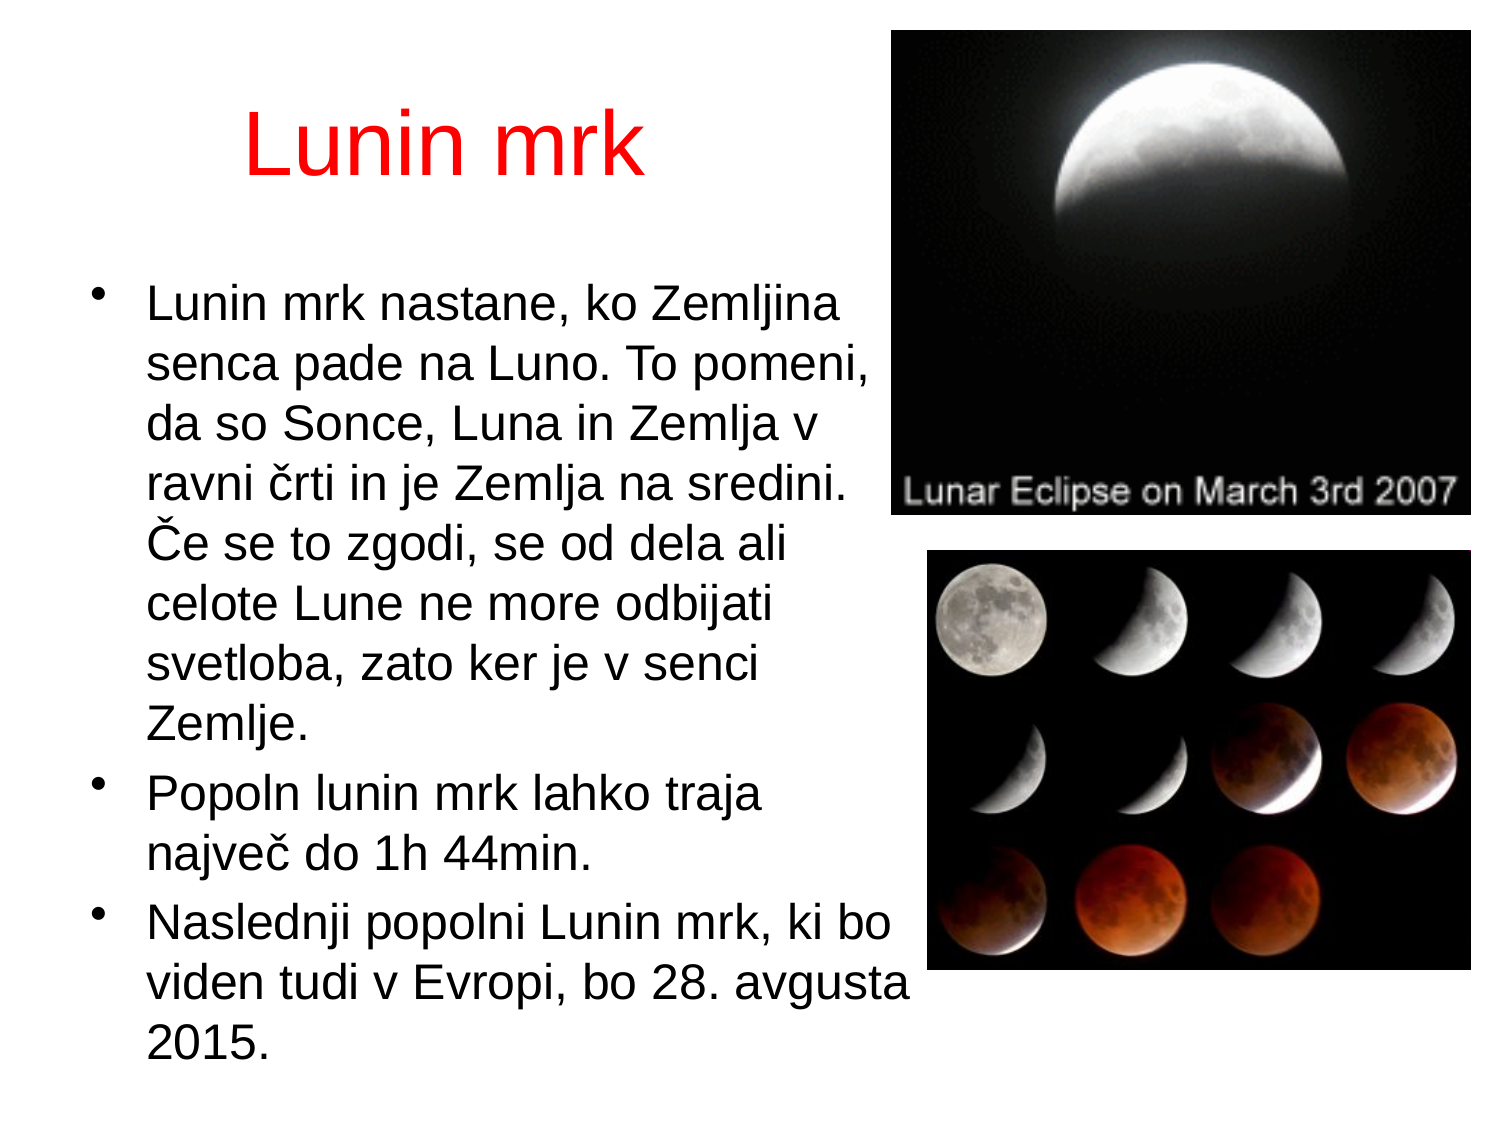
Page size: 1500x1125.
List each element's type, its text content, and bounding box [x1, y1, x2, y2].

picture [891, 30, 1471, 515]
title Lunin mrk [75, 45, 891, 233]
list Lunin mrk nastane, ko Zemljina senca pade na Luno. To pomeni, da so Sonce, Luna in Zemlja v ravni črti in je Zemlja na sredini. Če se to zgodi, se od dela ali celote Lune ne more odbijati svetloba, zato ker je v senci Zemlje. Popoln lunin mrk lahko traja največ do 1h 44min. Naslednji popolni Lunin mrk, ki bo viden tudi v Evropi, bo 28. avgusta 2015. [75, 262, 928, 1083]
picture [928, 550, 1471, 970]
